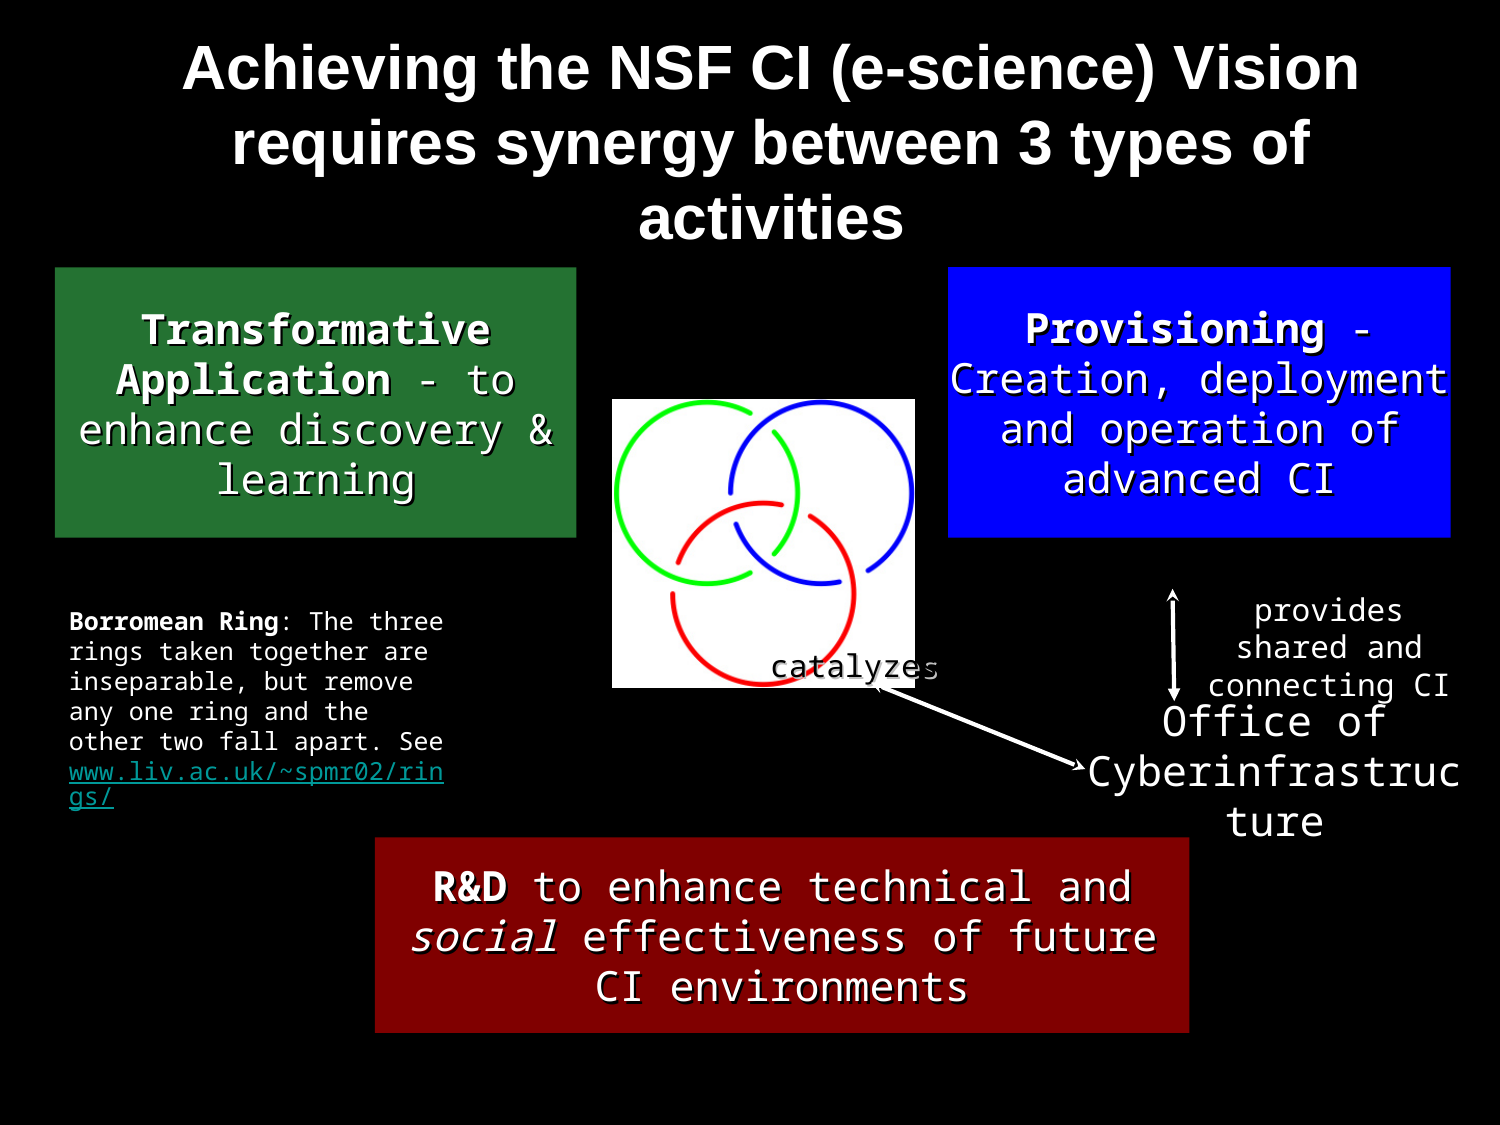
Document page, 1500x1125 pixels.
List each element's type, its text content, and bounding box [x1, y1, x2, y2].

text_box Borromean Ring: The three rings taken together are inseparable, but remove any one ring and the other two fall apart. See www.liv.ac.uk/~spmr02/rings/ [69, 601, 456, 794]
text_box catalyzes [725, 637, 984, 693]
text_box Office of Cyberinfrastructure [1081, 676, 1468, 864]
picture [612, 399, 915, 688]
text_box Provisioning -Creation, deployment and operation of advanced CI [948, 267, 1451, 538]
text_box R&D to enhance technical and social effectiveness of future CI environments [374, 837, 1190, 1033]
text_box Achieving the NSF CI (e-science) Vision requires synergy between 3 types of activities [131, 48, 1413, 231]
text_box provides shared and connecting CI [1199, 574, 1459, 718]
text_box Transformative Application - to enhance discovery & learning [54, 267, 577, 538]
